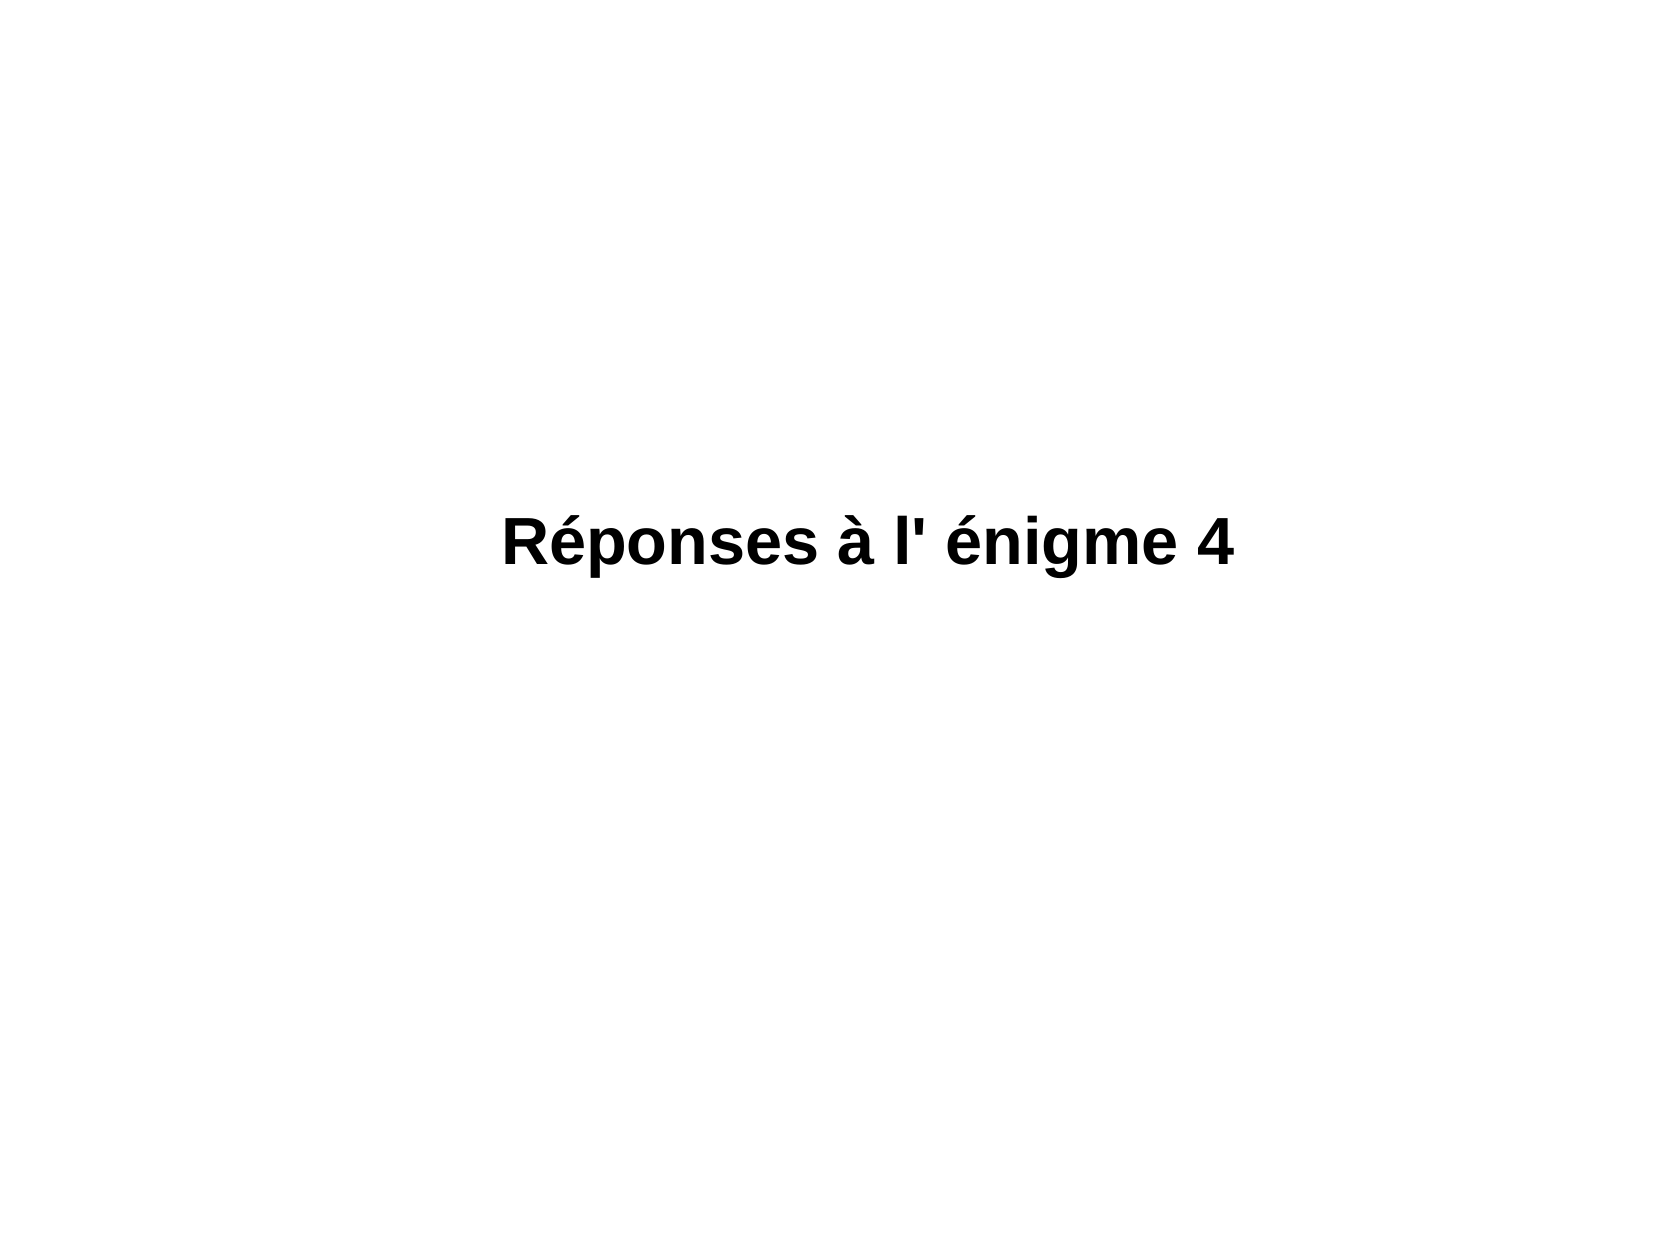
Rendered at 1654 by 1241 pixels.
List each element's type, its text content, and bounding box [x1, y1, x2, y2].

list Réponses à l' énigme 4 [88, 295, 1577, 1114]
